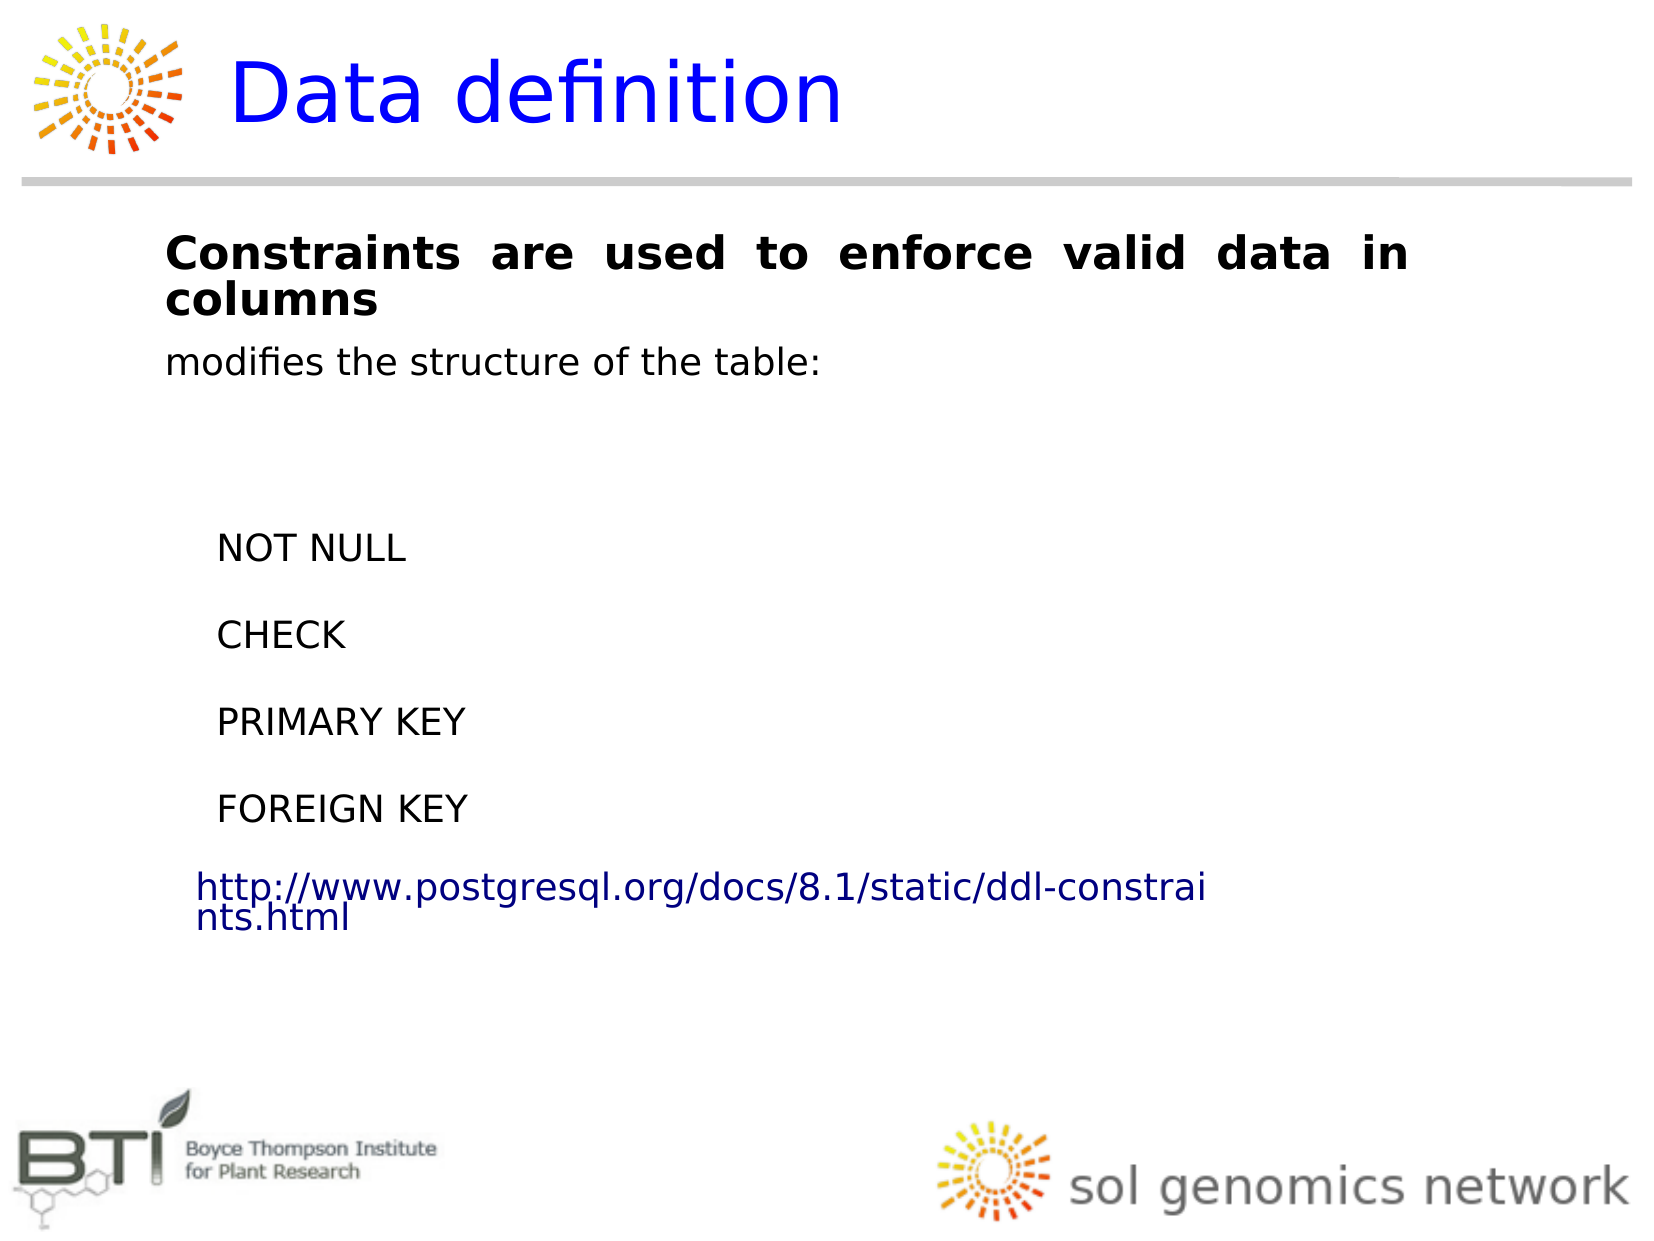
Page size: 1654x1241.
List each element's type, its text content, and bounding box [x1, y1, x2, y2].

picture [8, 1087, 451, 1234]
text_box Constraints are used to enforce valid data in columns [150, 225, 1426, 294]
text_box modifies the structure of the table: [150, 337, 1201, 396]
text_box http://www.postgresql.org/docs/8.1/static/ddl-constraints.html [180, 862, 1238, 921]
text_box NOT NULL CHECK PRIMARY KEY FOREIGN KEY [201, 475, 1463, 831]
picture [32, 22, 184, 156]
text_box Data definition [228, 46, 1623, 159]
picture [921, 1116, 1642, 1229]
